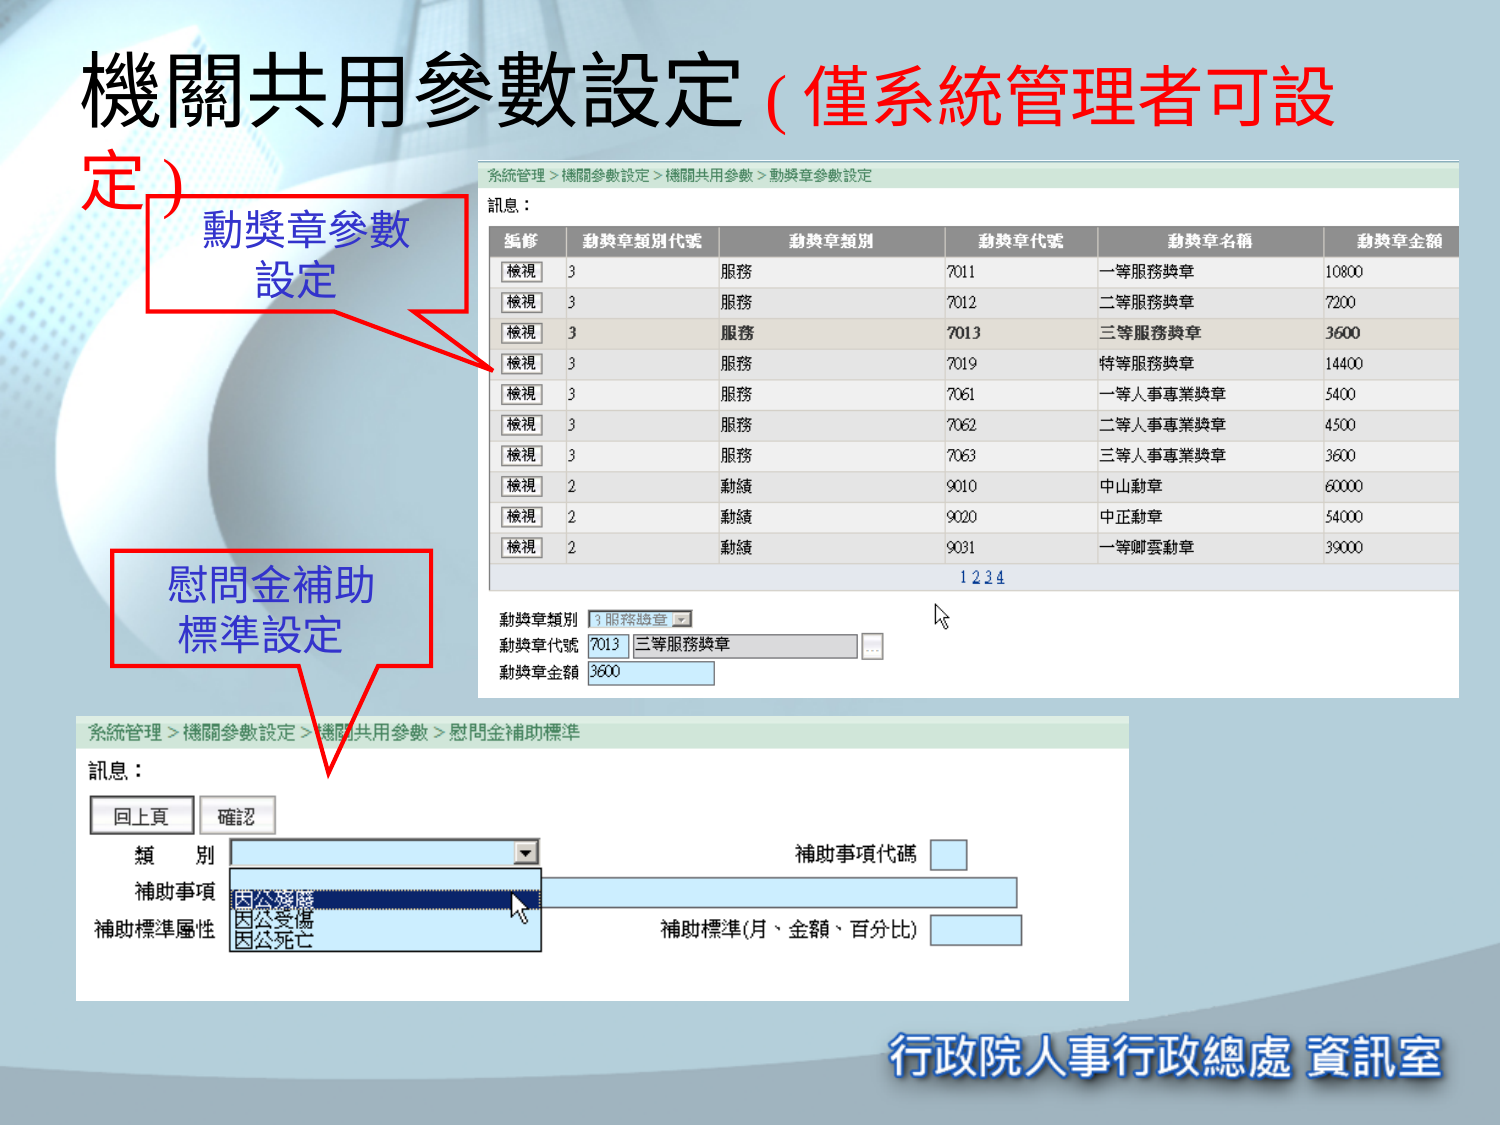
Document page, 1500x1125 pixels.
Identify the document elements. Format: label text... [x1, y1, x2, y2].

text_box 慰問金補助 標準設定 [112, 550, 432, 774]
picture [76, 716, 1129, 1001]
text_box 勳獎章參數 設定 [147, 196, 493, 371]
picture [478, 160, 1459, 698]
title 機關共用參數設定(僅系統管理者可設定) [64, 31, 1445, 144]
